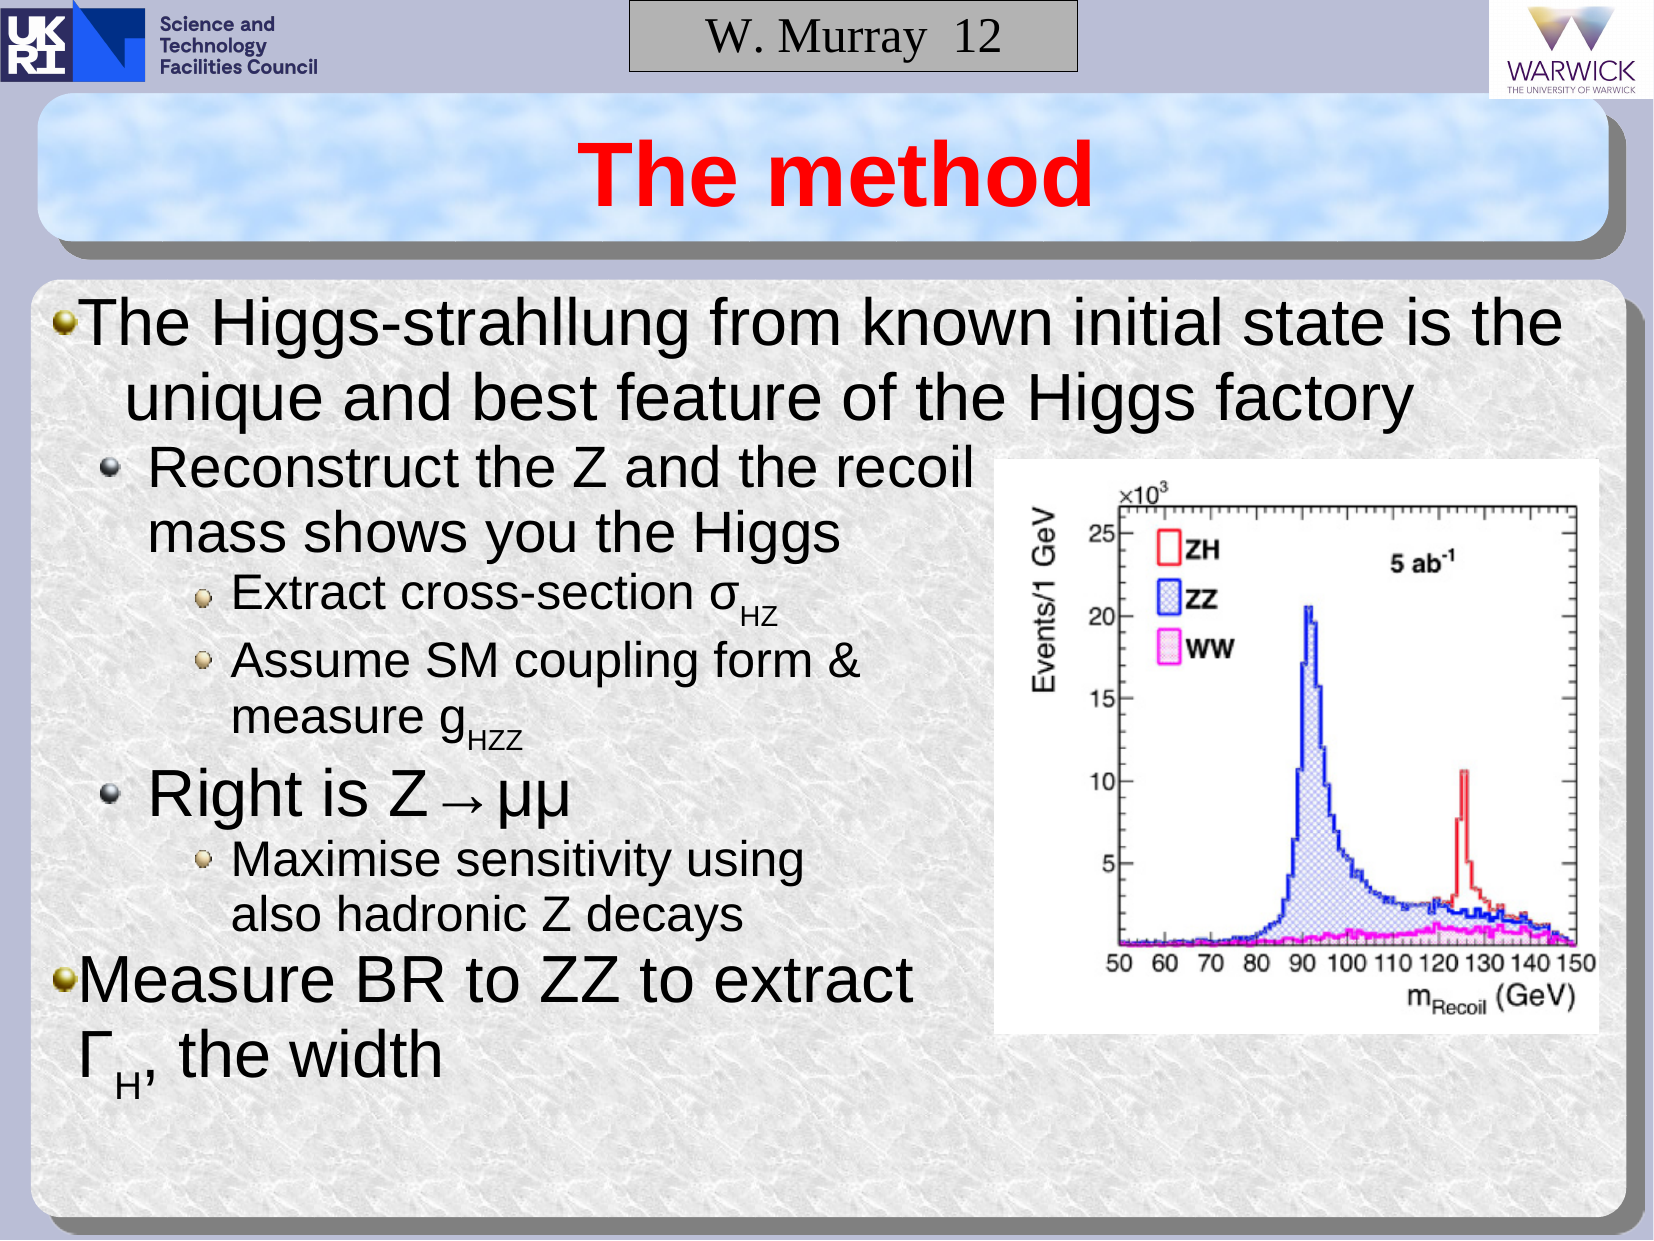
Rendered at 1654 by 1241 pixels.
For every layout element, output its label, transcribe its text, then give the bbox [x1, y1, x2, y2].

picture [0, 0, 317, 82]
picture [37, 0, 1654, 242]
picture [30, 279, 1627, 1218]
title The method [90, 101, 1584, 249]
list The Higgs-strahllung from known initial state is the unique and best feature of the Higgs factory Reconstruct the Z and the recoil mass shows you the Higgs Extract cross-section σHZ Assume SM coupling form & measure gHZZ Right is Z→μμ Maximise sensitivity using also hadronic Z decays Measure BR to ZZ to extract ΓH, the width [53, 285, 1588, 1193]
